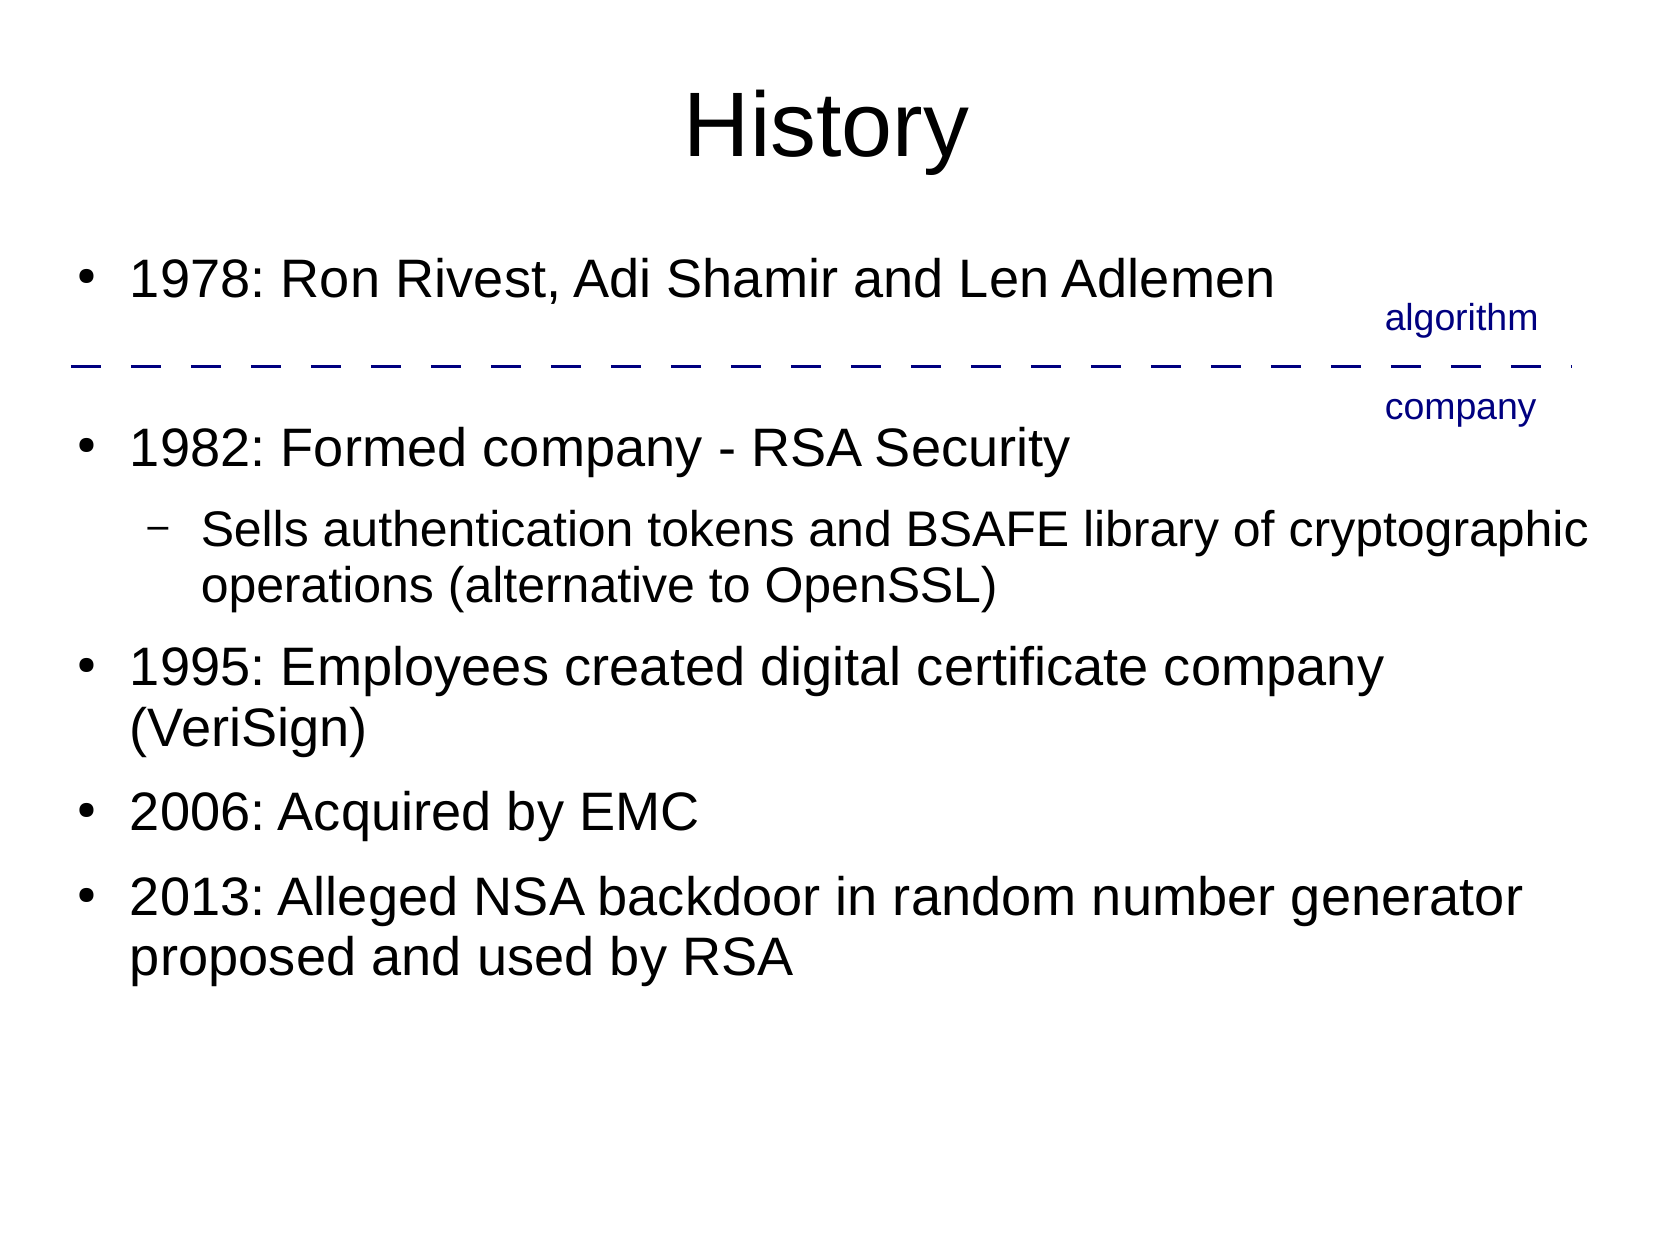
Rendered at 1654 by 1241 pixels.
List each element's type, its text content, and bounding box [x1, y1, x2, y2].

text_box company [1370, 377, 1552, 435]
title History [82, 49, 1571, 201]
list 1978: Ron Rivest, Adi Shamir and Len Adlemen 1982: Formed company - RSA Security Sells authentication tokens and BSAFE library of cryptographic operations (alternative to OpenSSL) 1995: Employees created digital certificate company (VeriSign) 2006: Acquired by EMC 2013: Alleged NSA backdoor in random number generator proposed and used by RSA [59, 248, 1595, 1130]
text_box algorithm [1370, 289, 1554, 347]
